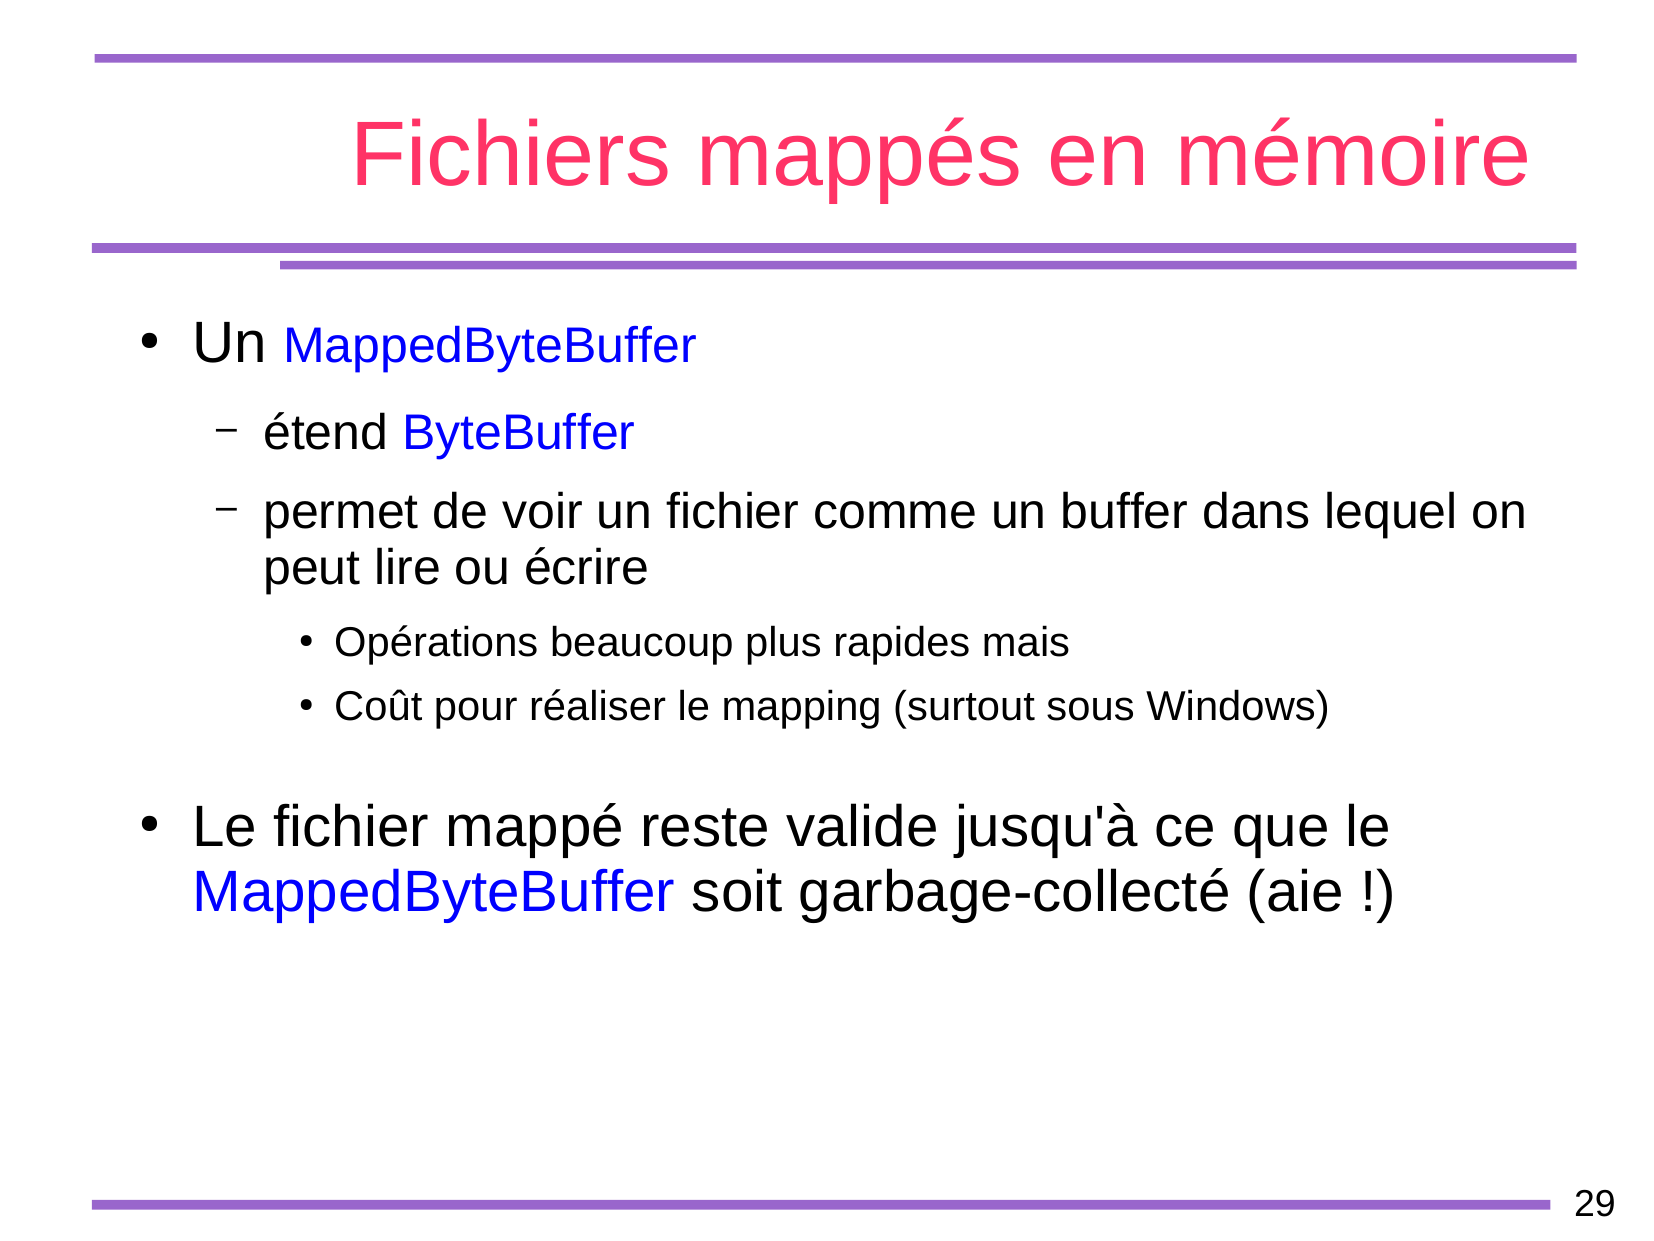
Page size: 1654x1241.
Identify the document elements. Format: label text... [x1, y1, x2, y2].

list Un MappedByteBuffer étend ByteBuffer permet de voir un fichier comme un buffer dans lequel on peut lire ou écrire Opérations beaucoup plus rapides mais Coût pour réaliser le mapping (surtout sous Windows) Le fichier mappé reste valide jusqu'à ce que le MappedByteBuffer soit garbage-collecté (aie !) [121, 309, 1534, 1162]
title Fichiers mappés en mémoire [121, 49, 1534, 257]
